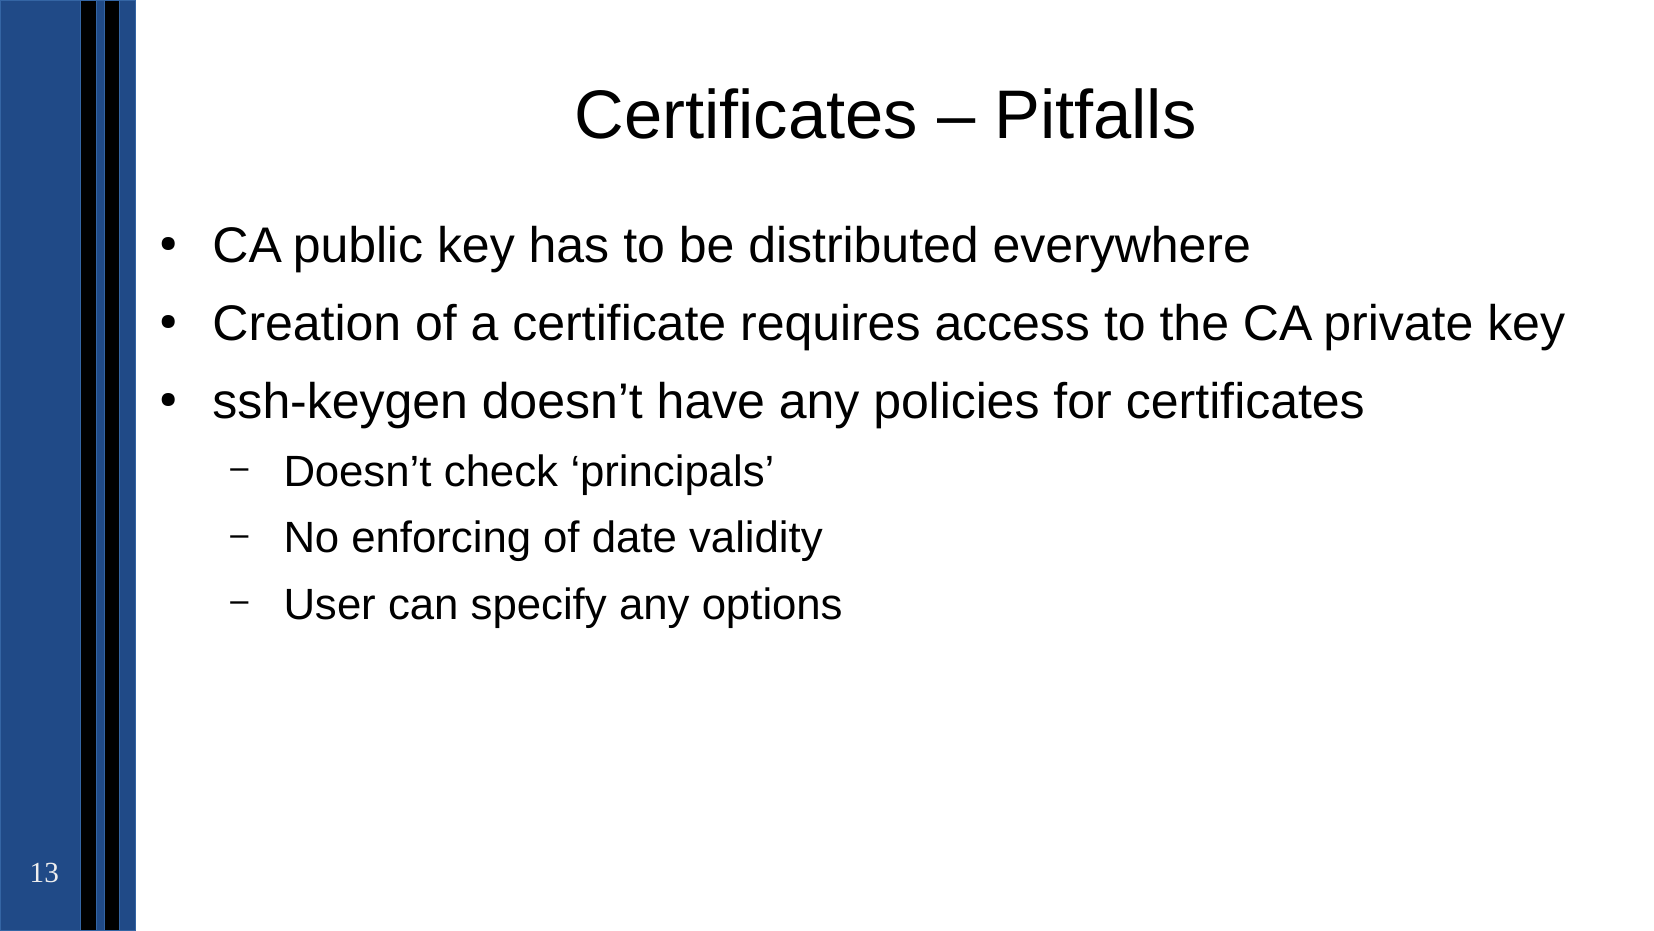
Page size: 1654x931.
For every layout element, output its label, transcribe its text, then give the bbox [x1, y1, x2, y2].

title Certificates – Pitfalls [141, 37, 1630, 193]
list CA public key has to be distributed everywhere Creation of a certificate requires access to the CA private key ssh-keygen doesn’t have any policies for certificates Doesn’t check ‘principals’ No enforcing of date validity User can specify any options [141, 217, 1630, 871]
